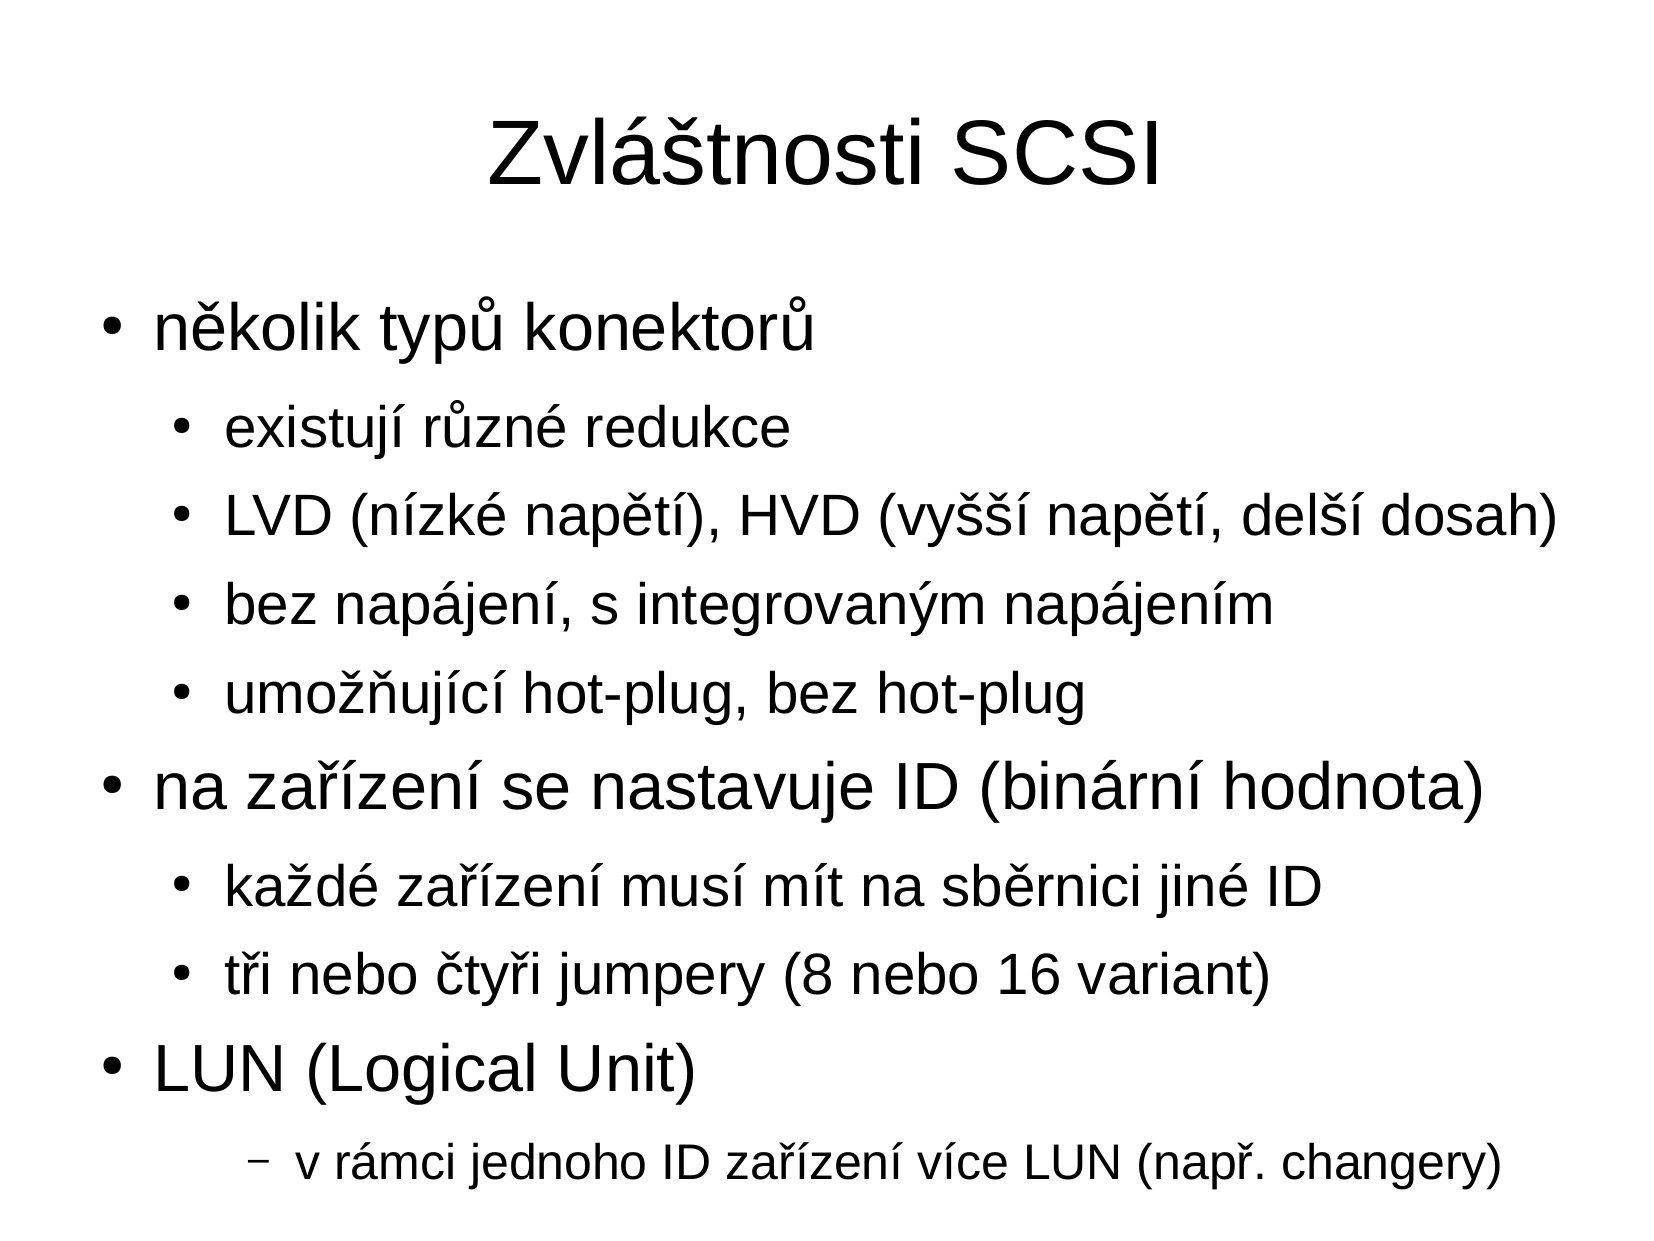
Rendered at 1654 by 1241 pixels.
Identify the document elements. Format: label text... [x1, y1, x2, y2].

list několik typů konektorů existují různé redukce LVD (nízké napětí), HVD (vyšší napětí, delší dosah) bez napájení, s integrovaným napájením umožňující hot-plug, bez hot-plug na zařízení se nastavuje ID (binární hodnota) každé zařízení musí mít na sběrnici jiné ID tři nebo čtyři jumpery (8 nebo 16 variant) LUN (Logical Unit) v rámci jednoho ID zařízení více LUN (např. changery) [82, 290, 1571, 1191]
title Zvláštnosti SCSI [82, 56, 1571, 250]
